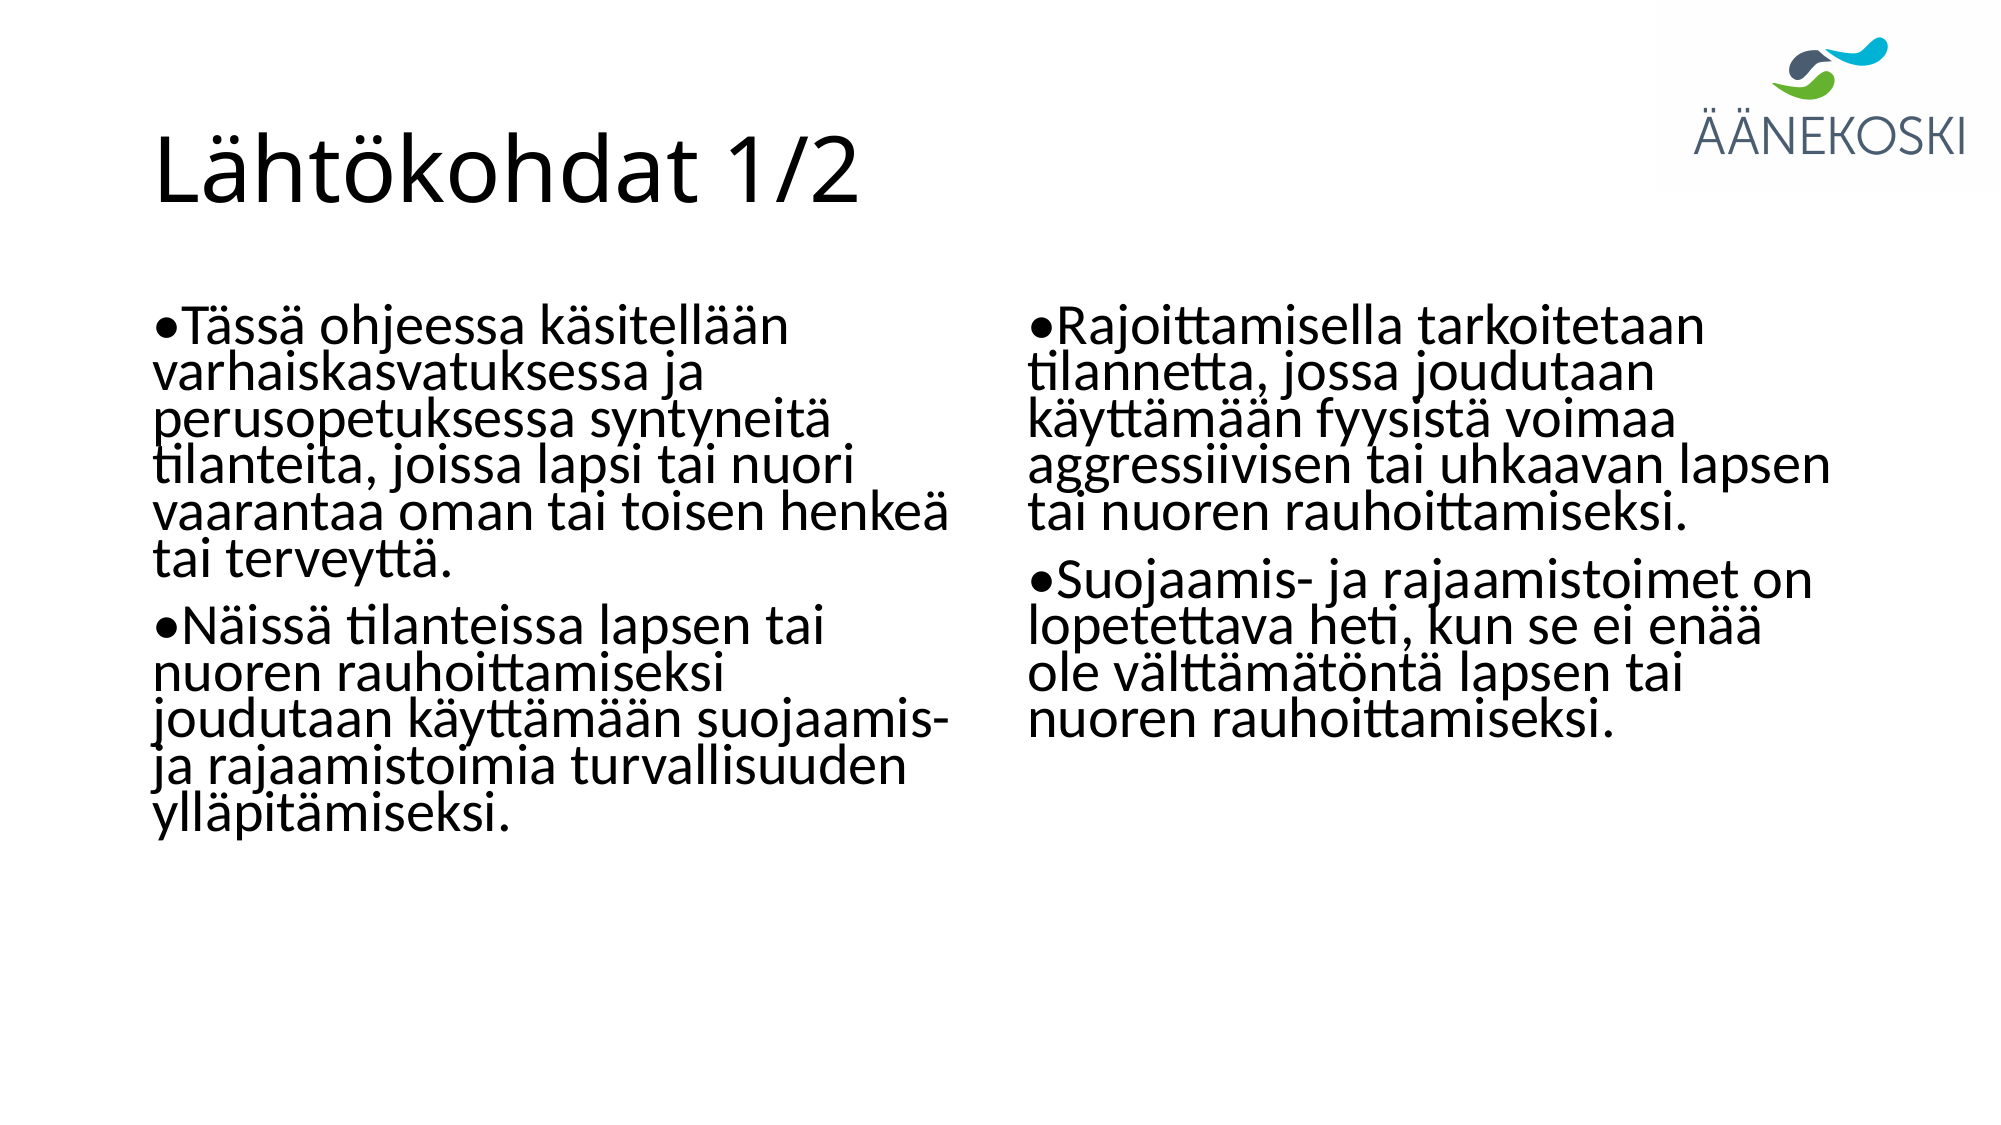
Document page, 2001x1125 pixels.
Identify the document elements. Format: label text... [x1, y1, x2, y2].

title Lähtökohdat 1/2 [137, 59, 1863, 278]
list •Tässä ohjeessa käsitellään varhaiskasvatuksessa ja perusopetuksessa syntyneitä tilanteita, joissa lapsi tai nuori vaarantaa oman tai toisen henkeä tai terveyttä. •Näissä tilanteissa lapsen tai nuoren rauhoittamiseksi joudutaan käyttämään suojaamis- ja rajaamistoimia turvallisuuden ylläpitämiseksi. [137, 299, 988, 1014]
picture [1656, 0, 2000, 193]
list •Rajoittamisella tarkoitetaan tilannetta, jossa joudutaan käyttämään fyysistä voimaa aggressiivisen tai uhkaavan lapsen tai nuoren rauhoittamiseksi. •Suojaamis- ja rajaamistoimet on lopetettava heti, kun se ei enää ole välttämätöntä lapsen tai nuoren rauhoittamiseksi. [1012, 299, 1863, 1014]
